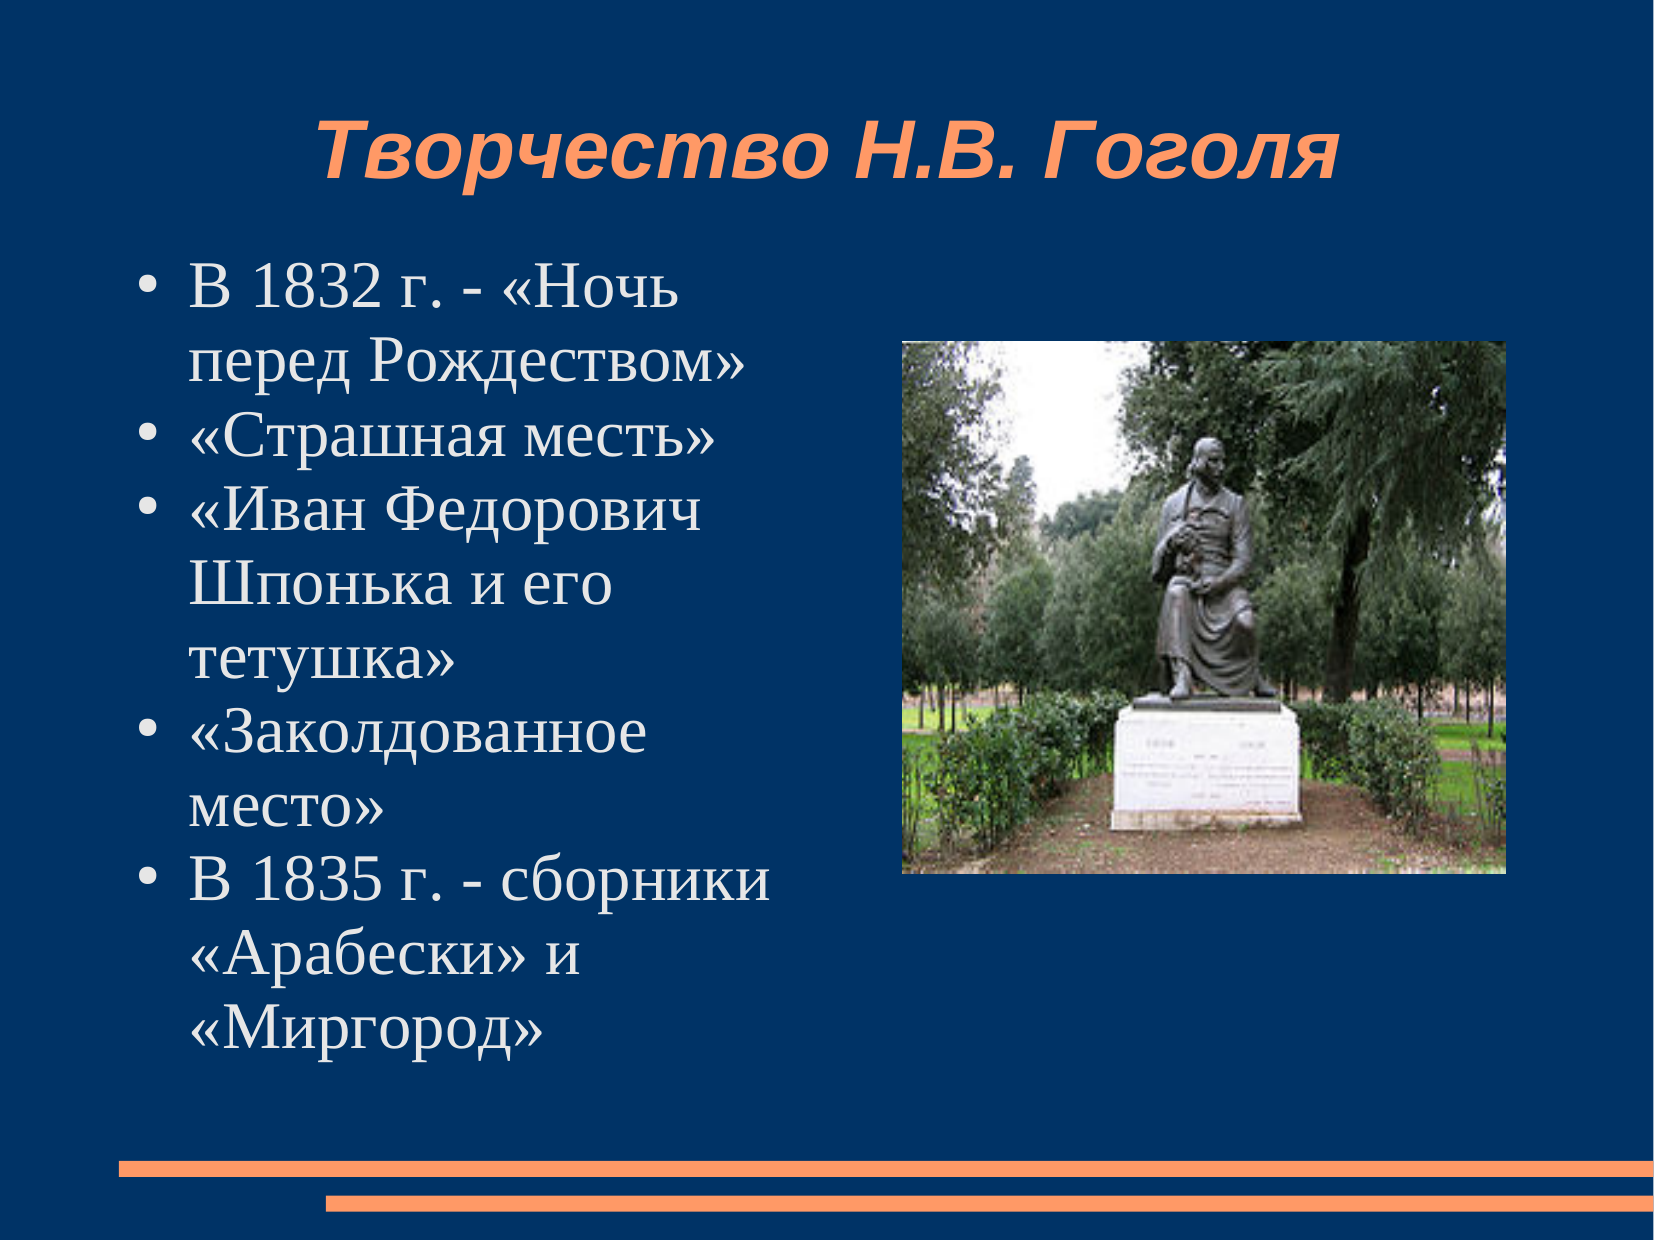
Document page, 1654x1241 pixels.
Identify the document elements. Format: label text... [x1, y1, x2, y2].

title Творчество Н.В. Гоголя [121, 46, 1534, 254]
chart [826, 223, 1529, 1034]
list В 1832 г. - «Ночь перед Рождеством» «Страшная месть» «Иван Федорович Шпонька и его тетушка» «Заколдованное место» В 1835 г. - сборники «Арабески» и «Миргород» [118, 248, 821, 1063]
